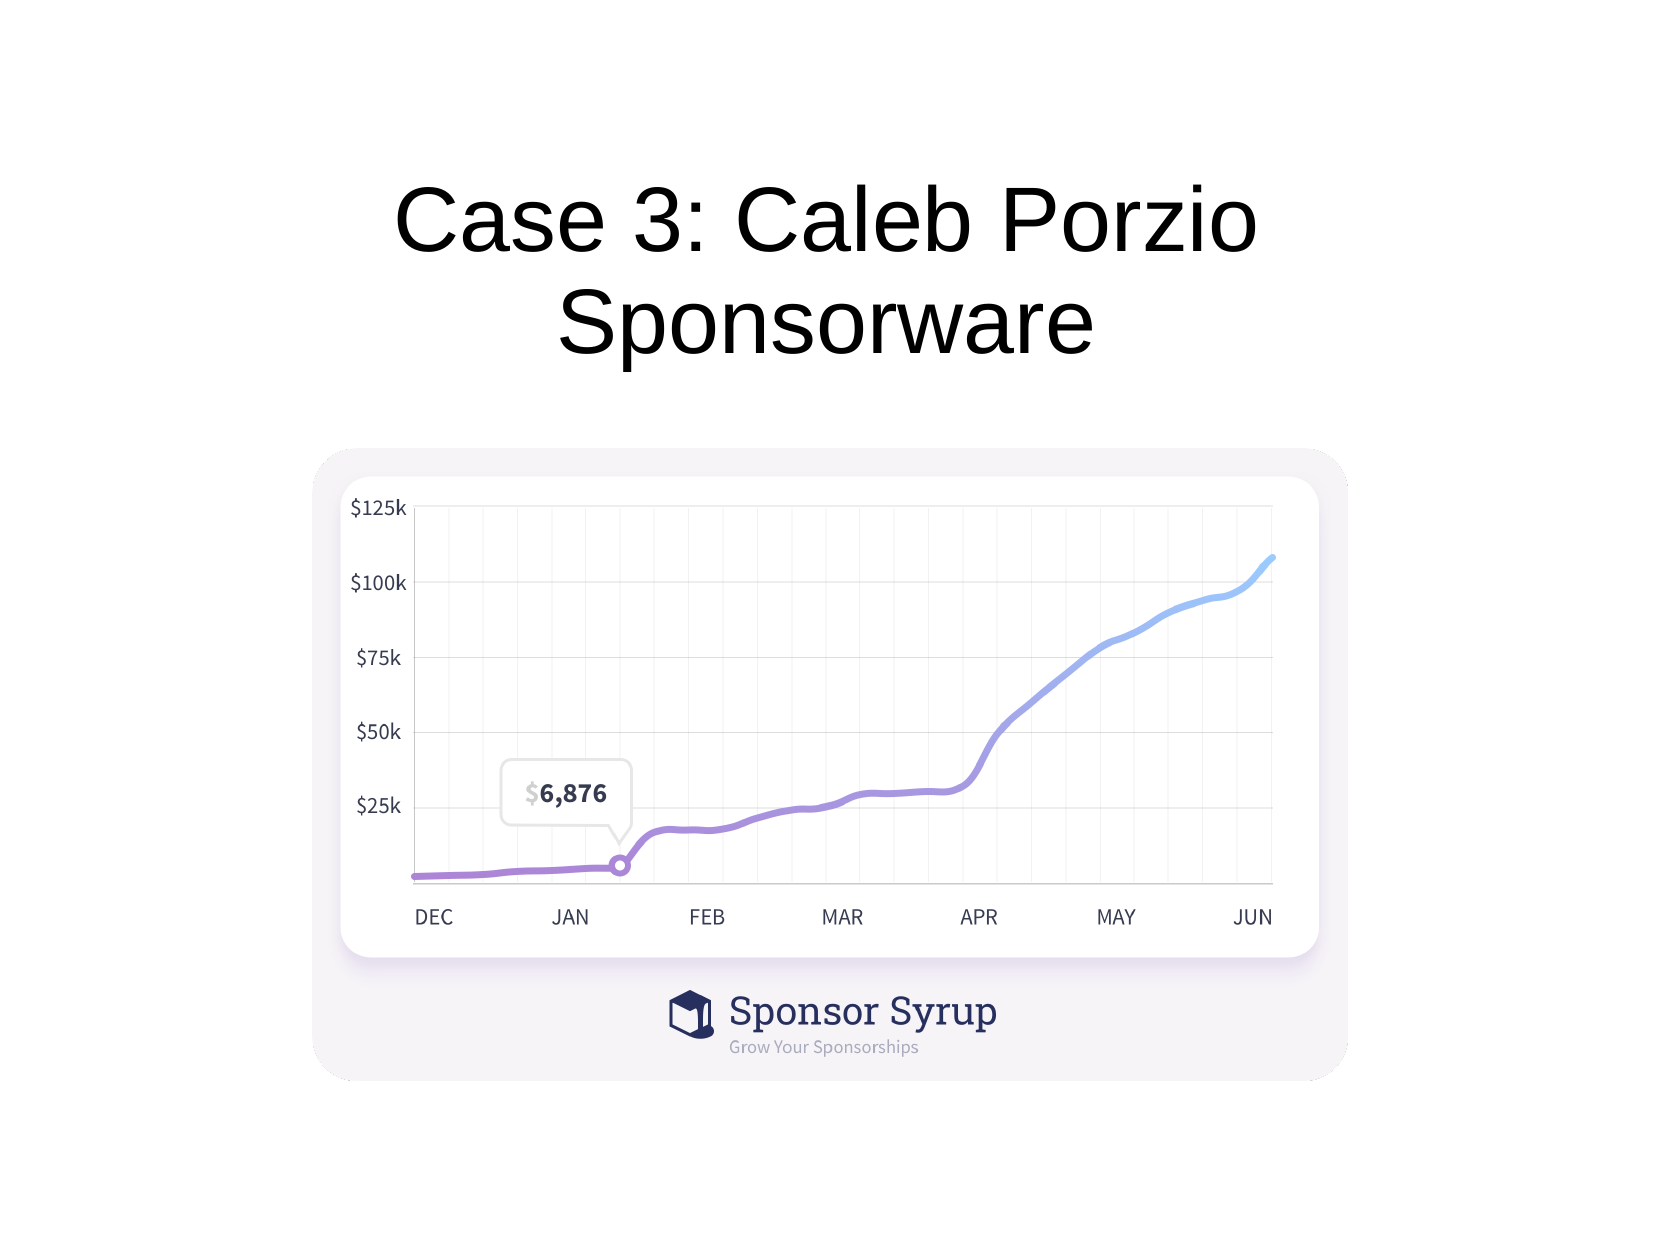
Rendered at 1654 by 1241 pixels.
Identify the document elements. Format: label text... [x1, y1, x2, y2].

title Case 3: Caleb Porzio Sponsorware [82, 167, 1571, 375]
picture [312, 448, 1348, 1081]
